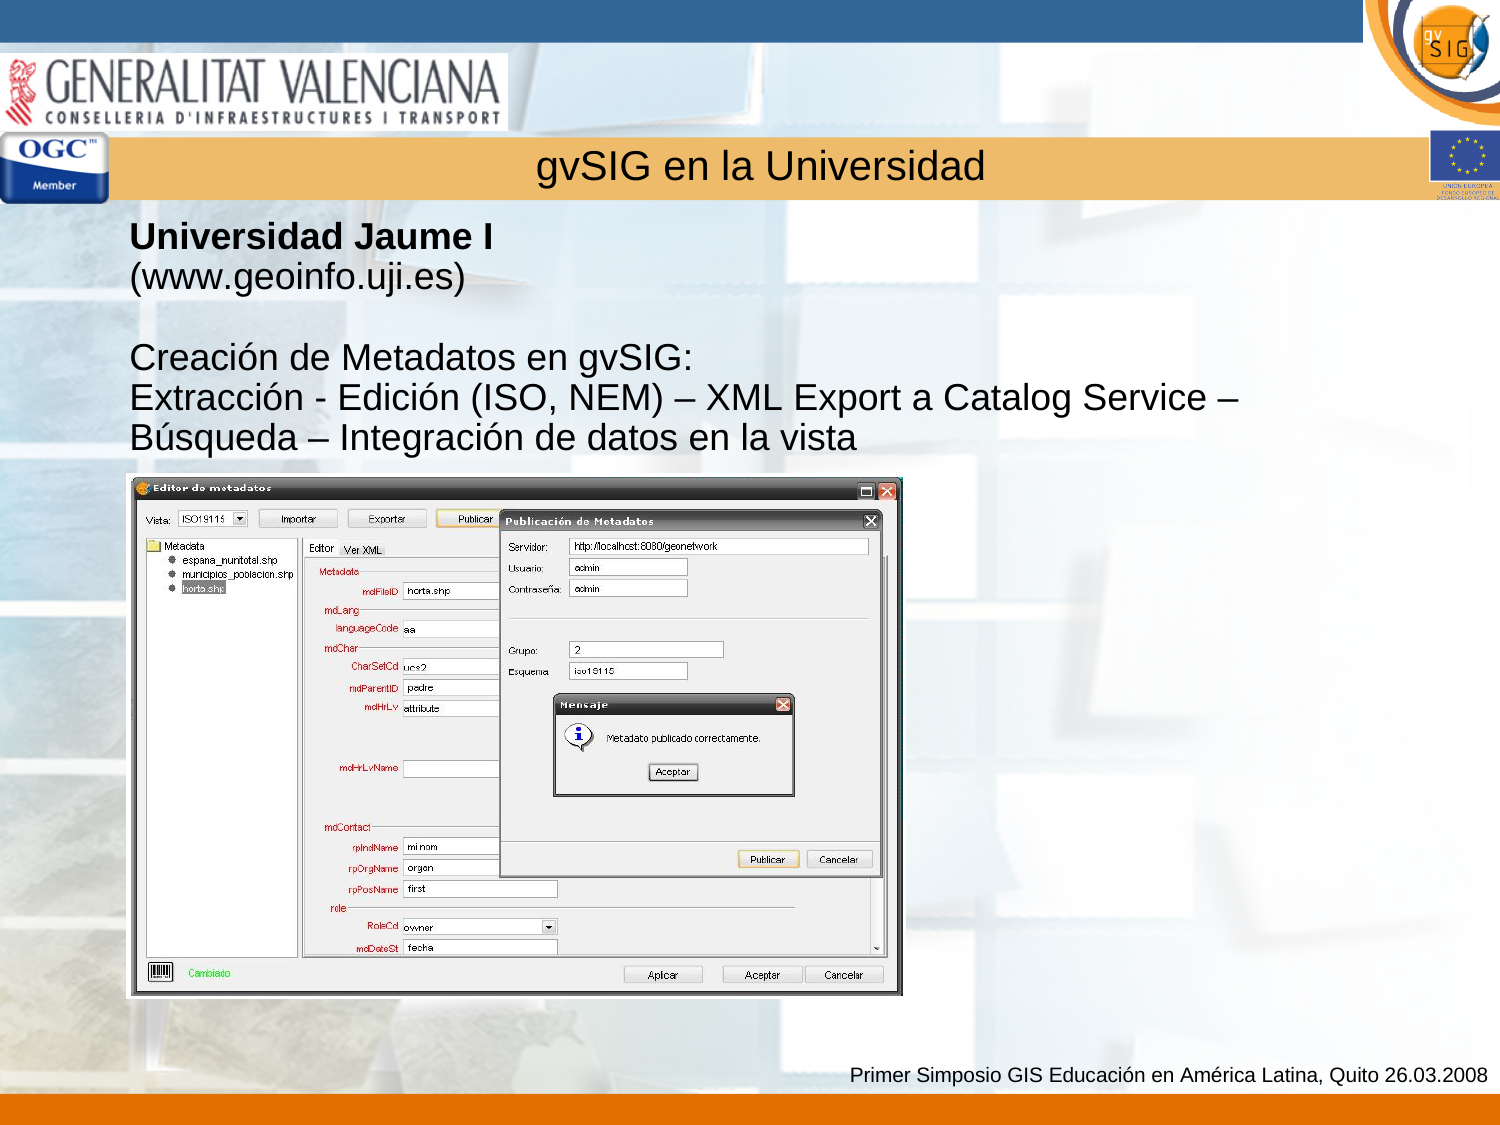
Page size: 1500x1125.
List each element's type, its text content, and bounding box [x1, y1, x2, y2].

picture [1363, 0, 1500, 127]
picture [0, 132, 109, 204]
picture [1429, 129, 1500, 200]
picture [0, 53, 508, 131]
text_box gvSIG en la Universidad [535, 145, 1032, 193]
picture [126, 473, 906, 999]
text_box Universidad Jaume I (www.geoinfo.uji.es) Creación de Metadatos en gvSIG: Extracción - Edición (ISO, NEM) – XML Export a Catalog Service – Búsqueda – Integración de datos en la vista [129, 217, 1312, 464]
